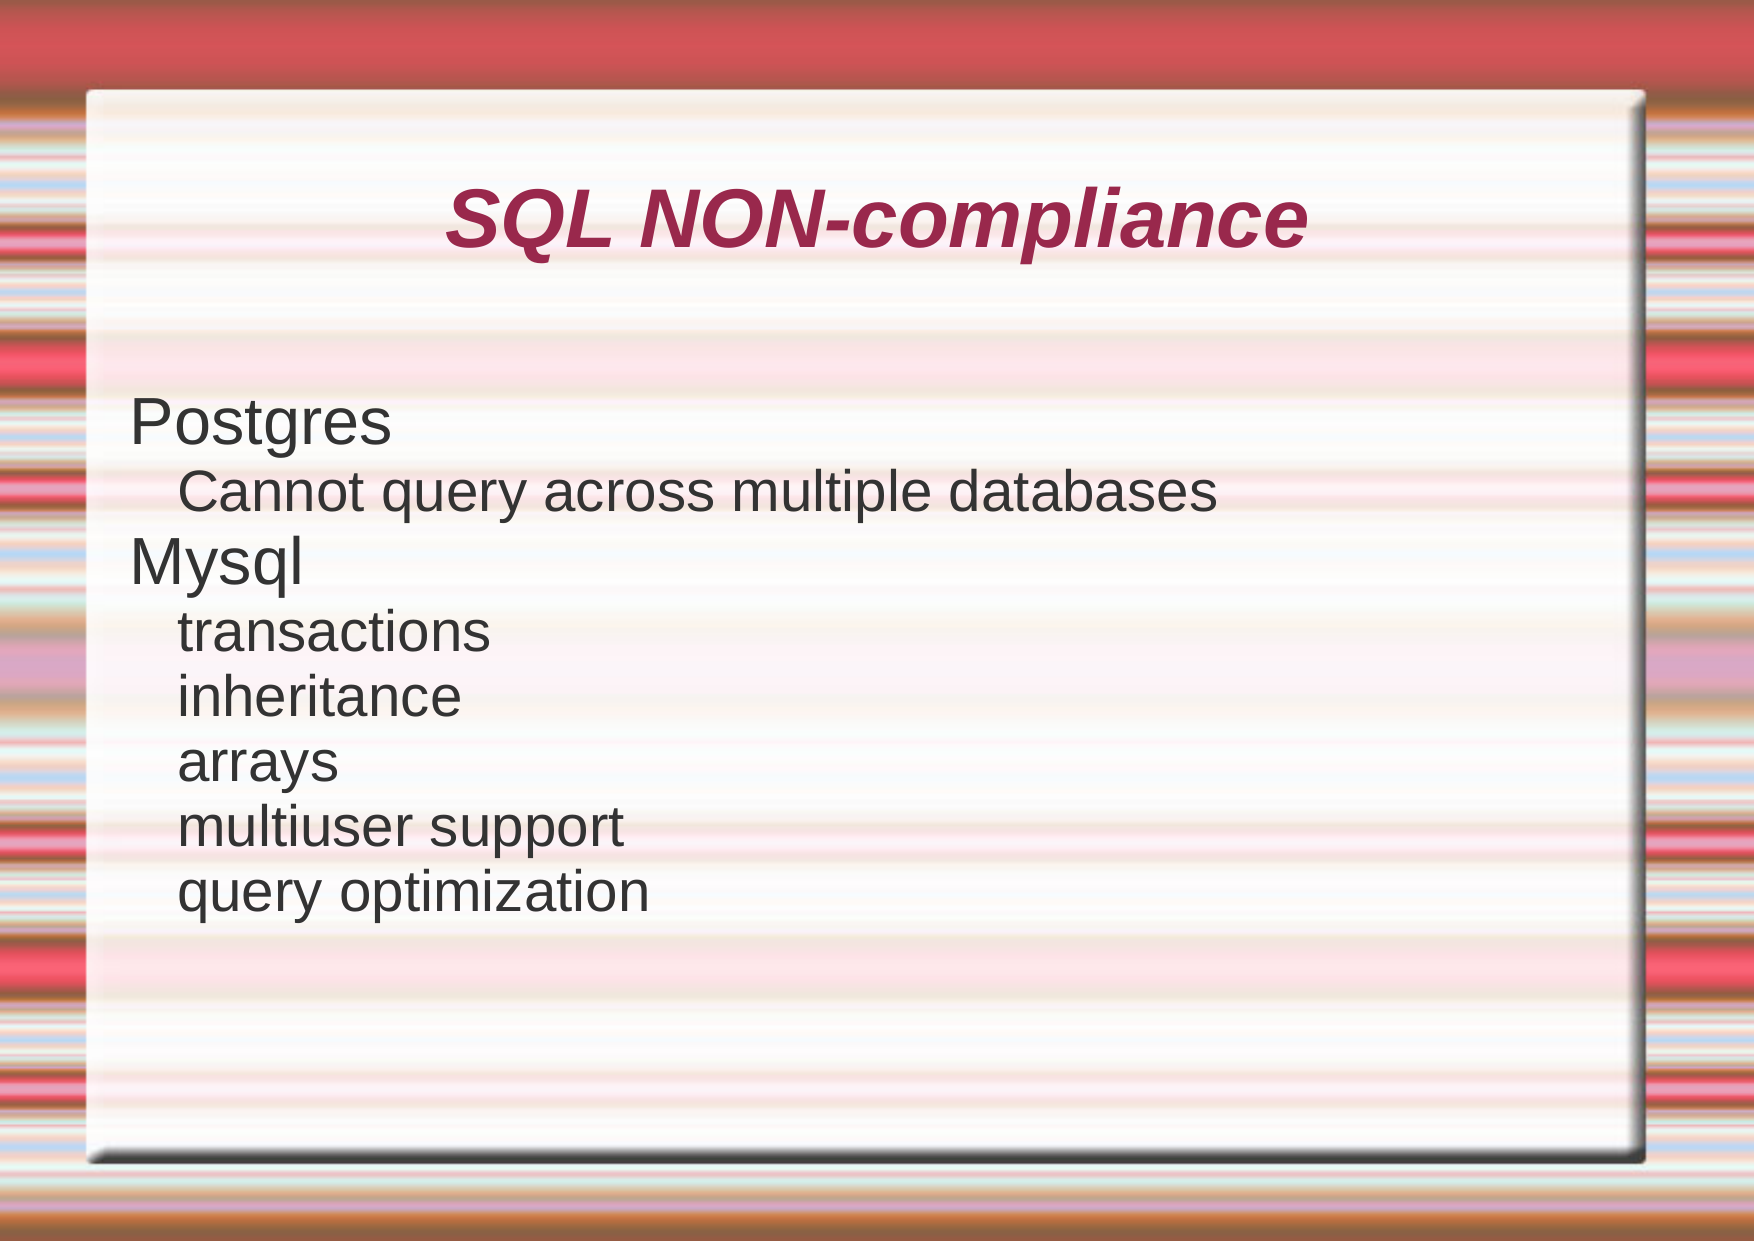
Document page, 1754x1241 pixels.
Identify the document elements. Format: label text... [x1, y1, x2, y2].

picture [0, 0, 1754, 1241]
list Postgres Cannot query across multiple databases Mysql transactions inheritance arrays multiuser support query optimization [118, 383, 1625, 1093]
title SQL NON-compliance [128, 114, 1627, 322]
